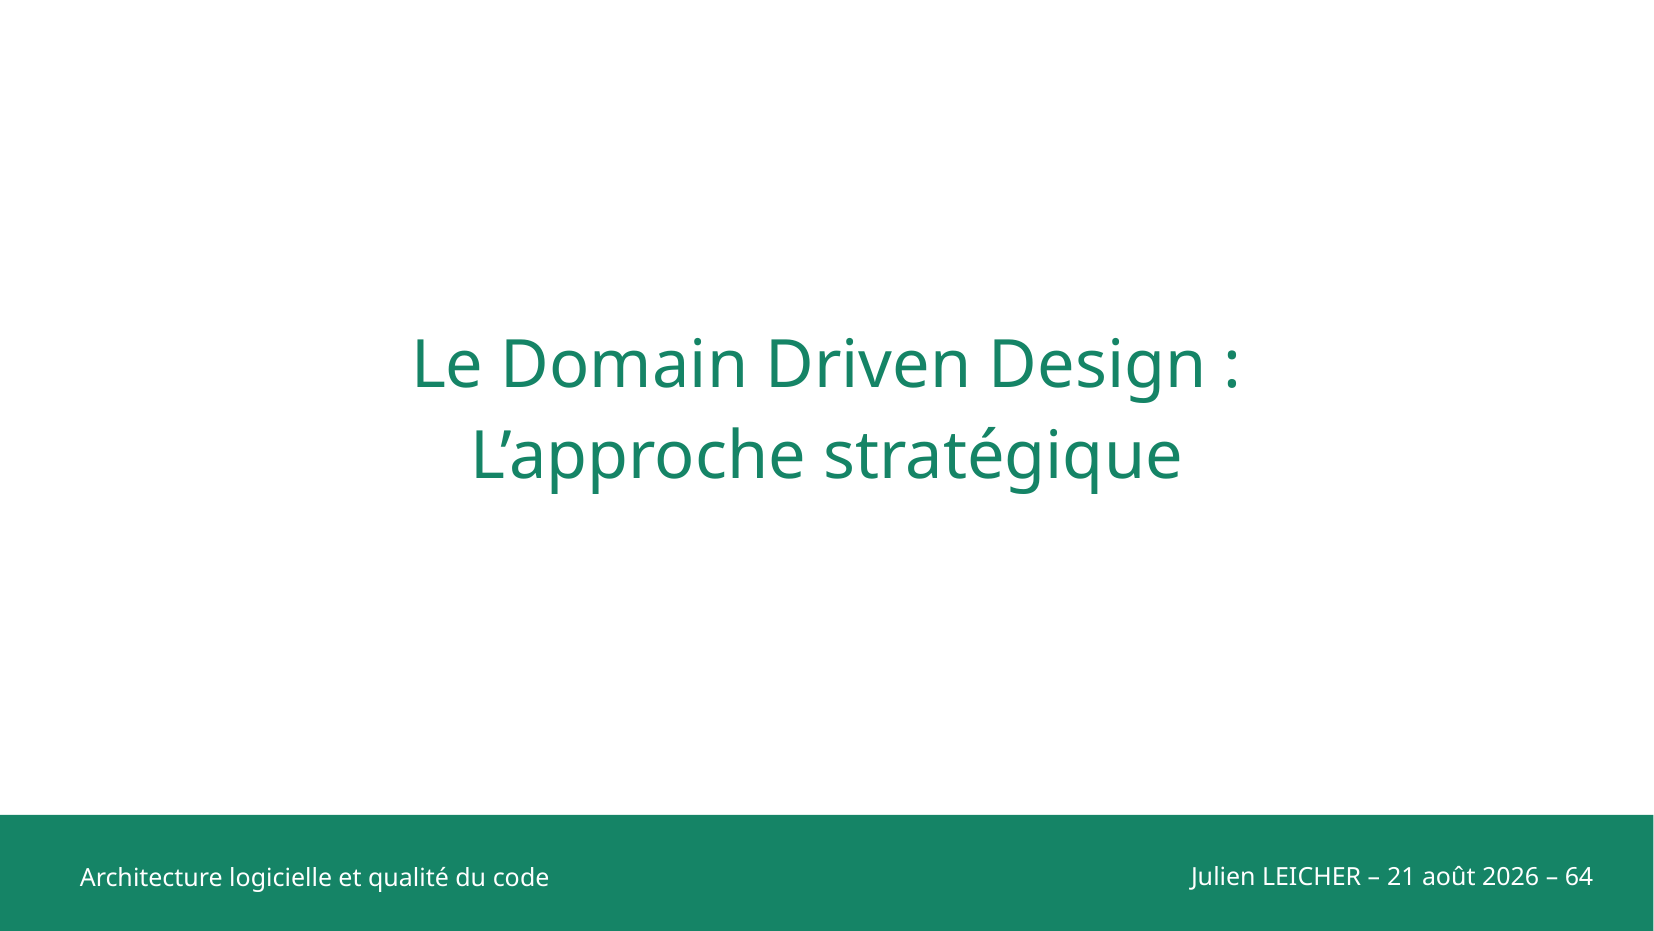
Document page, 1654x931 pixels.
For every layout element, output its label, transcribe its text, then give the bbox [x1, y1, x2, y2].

text_box Architecture logicielle et qualité du code [64, 852, 798, 898]
text_box Julien LEICHER – 22 mars 2022 – <number> [0, 814, 1654, 931]
text_box Le Domain Driven Design : L’approche stratégique [0, 0, 1654, 814]
